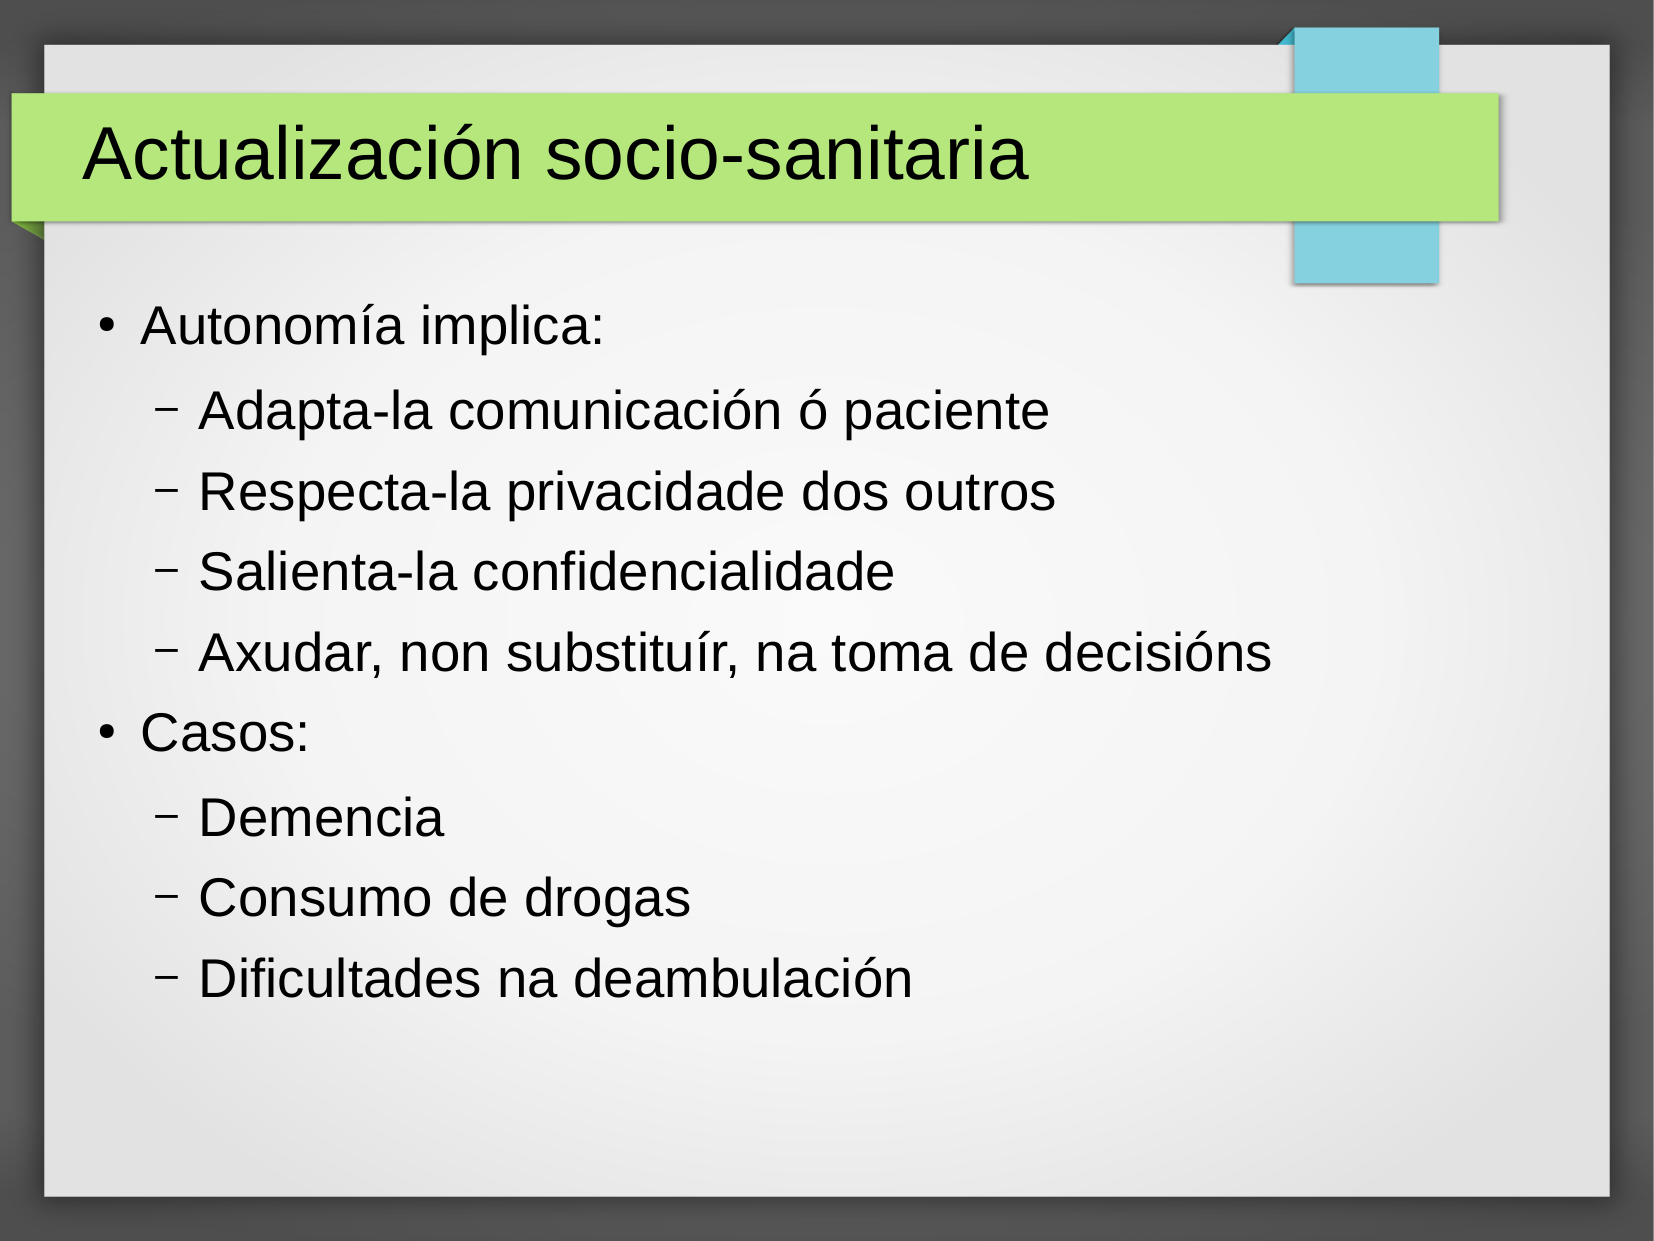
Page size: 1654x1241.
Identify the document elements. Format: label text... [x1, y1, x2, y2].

list Autonomía implica: Adapta-la comunicación ó paciente Respecta-la privacidade dos outros Salienta-la confidencialidade Axudar, non substituír, na toma de decisións Casos: Demencia Consumo de drogas Dificultades na deambulación [82, 295, 1571, 1015]
picture [0, 0, 1654, 1241]
title Actualización socio-sanitaria [82, 94, 1264, 213]
